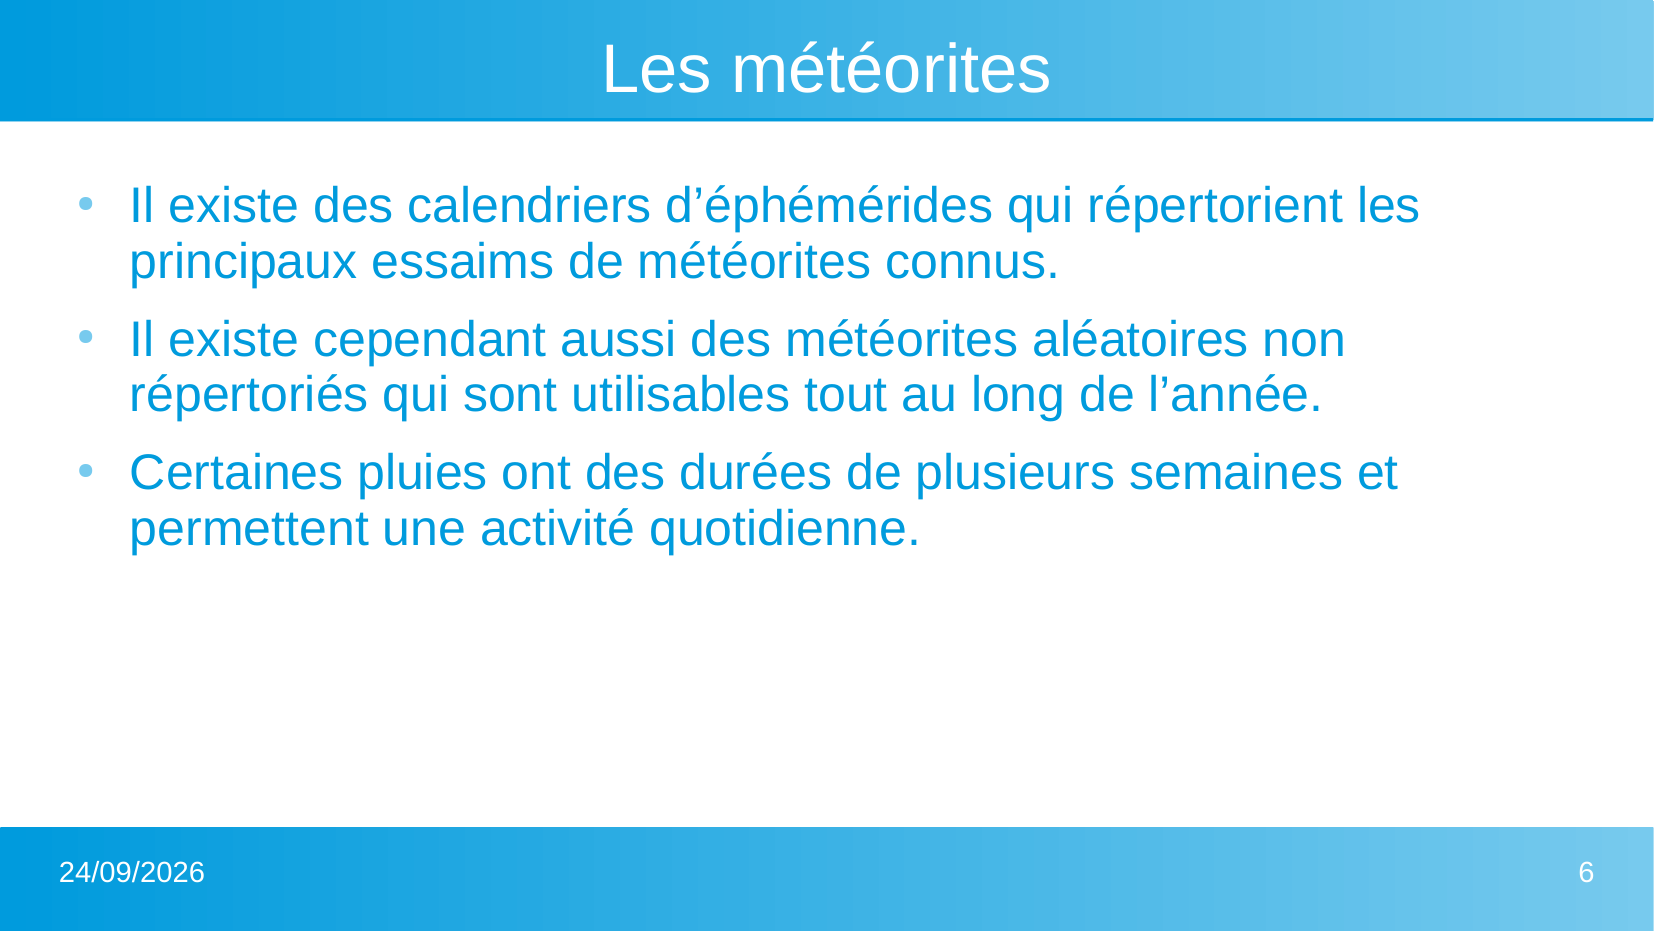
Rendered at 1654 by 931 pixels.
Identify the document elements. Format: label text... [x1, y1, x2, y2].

list Il existe des calendriers d’éphémérides qui répertorient les principaux essaims de météorites connus. Il existe cependant aussi des météorites aléatoires non répertoriés qui sont utilisables tout au long de l’année. Certaines pluies ont des durées de plusieurs semaines et permettent une activité quotidienne. [59, 177, 1595, 768]
title Les météorites [59, 29, 1595, 108]
